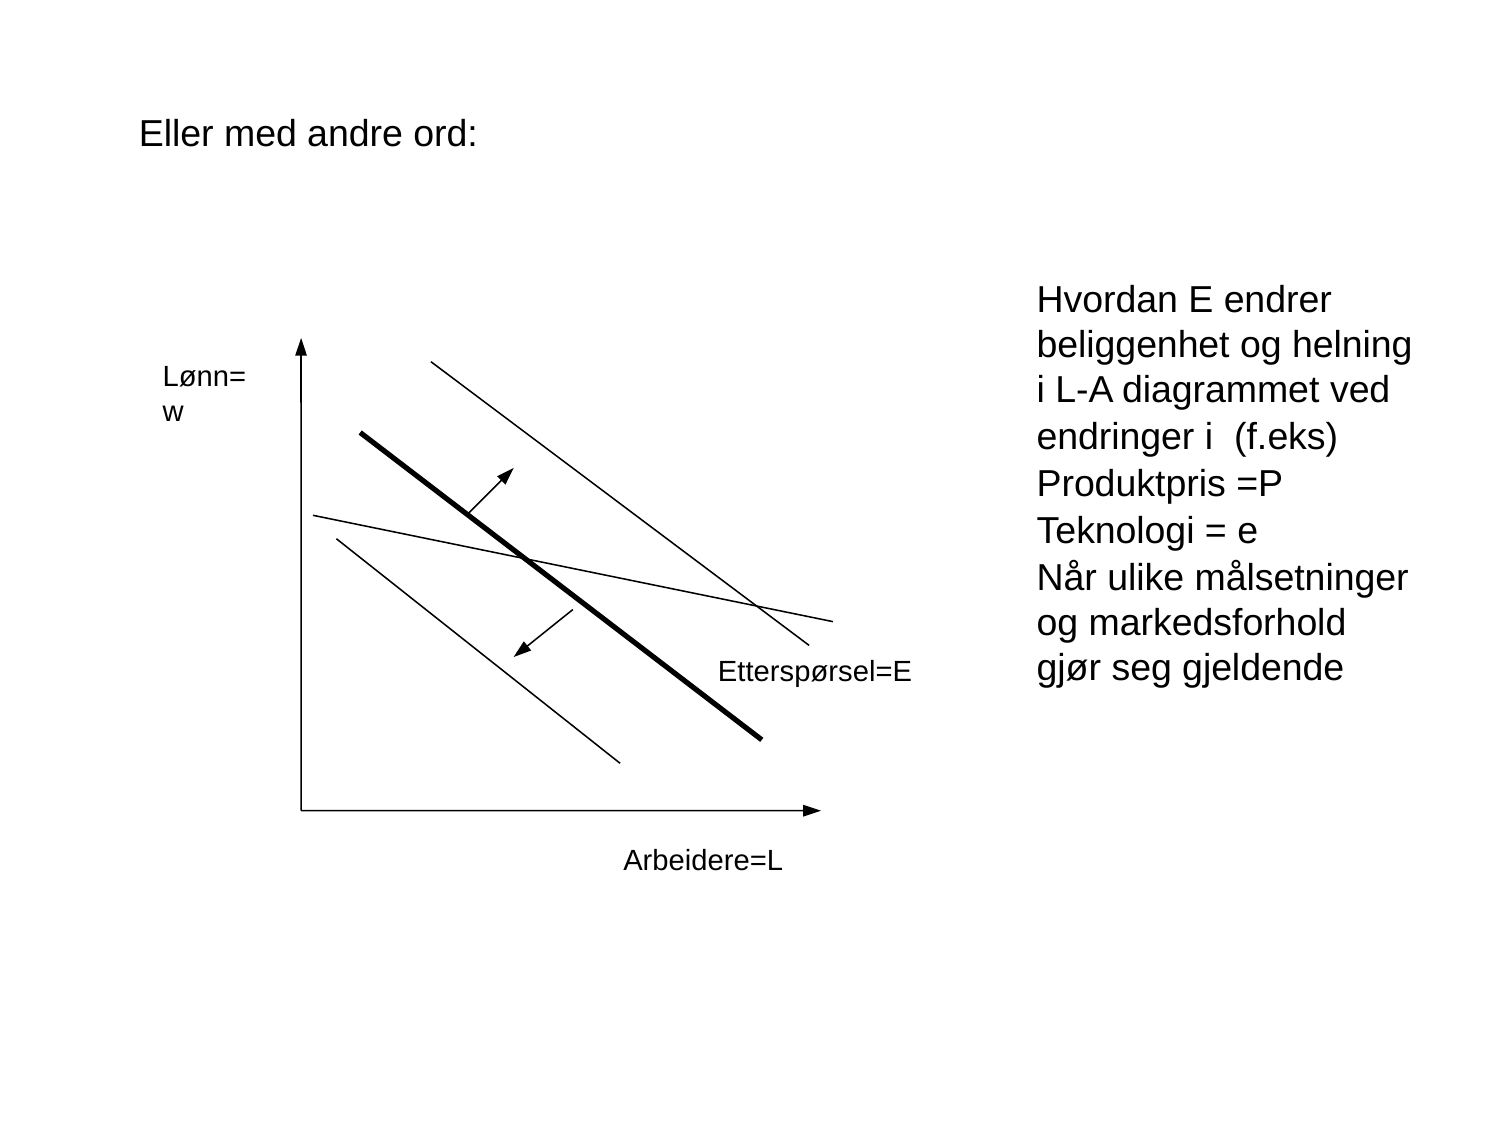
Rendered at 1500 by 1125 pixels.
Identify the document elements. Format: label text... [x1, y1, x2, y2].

text_box Arbeidere=L [608, 834, 916, 885]
text_box Eller med andre ord: [123, 101, 1329, 162]
text_box Lønn=w [147, 350, 278, 435]
text_box Hvordan E endrer beliggenhet og helning i L-A diagrammet ved endringer i (f.eks) Produktpris =P Teknologi = e Når ulike målsetninger og markedsforhold gjør seg gjeldende [1021, 267, 1436, 847]
text_box Etterspørsel=E [702, 645, 967, 696]
